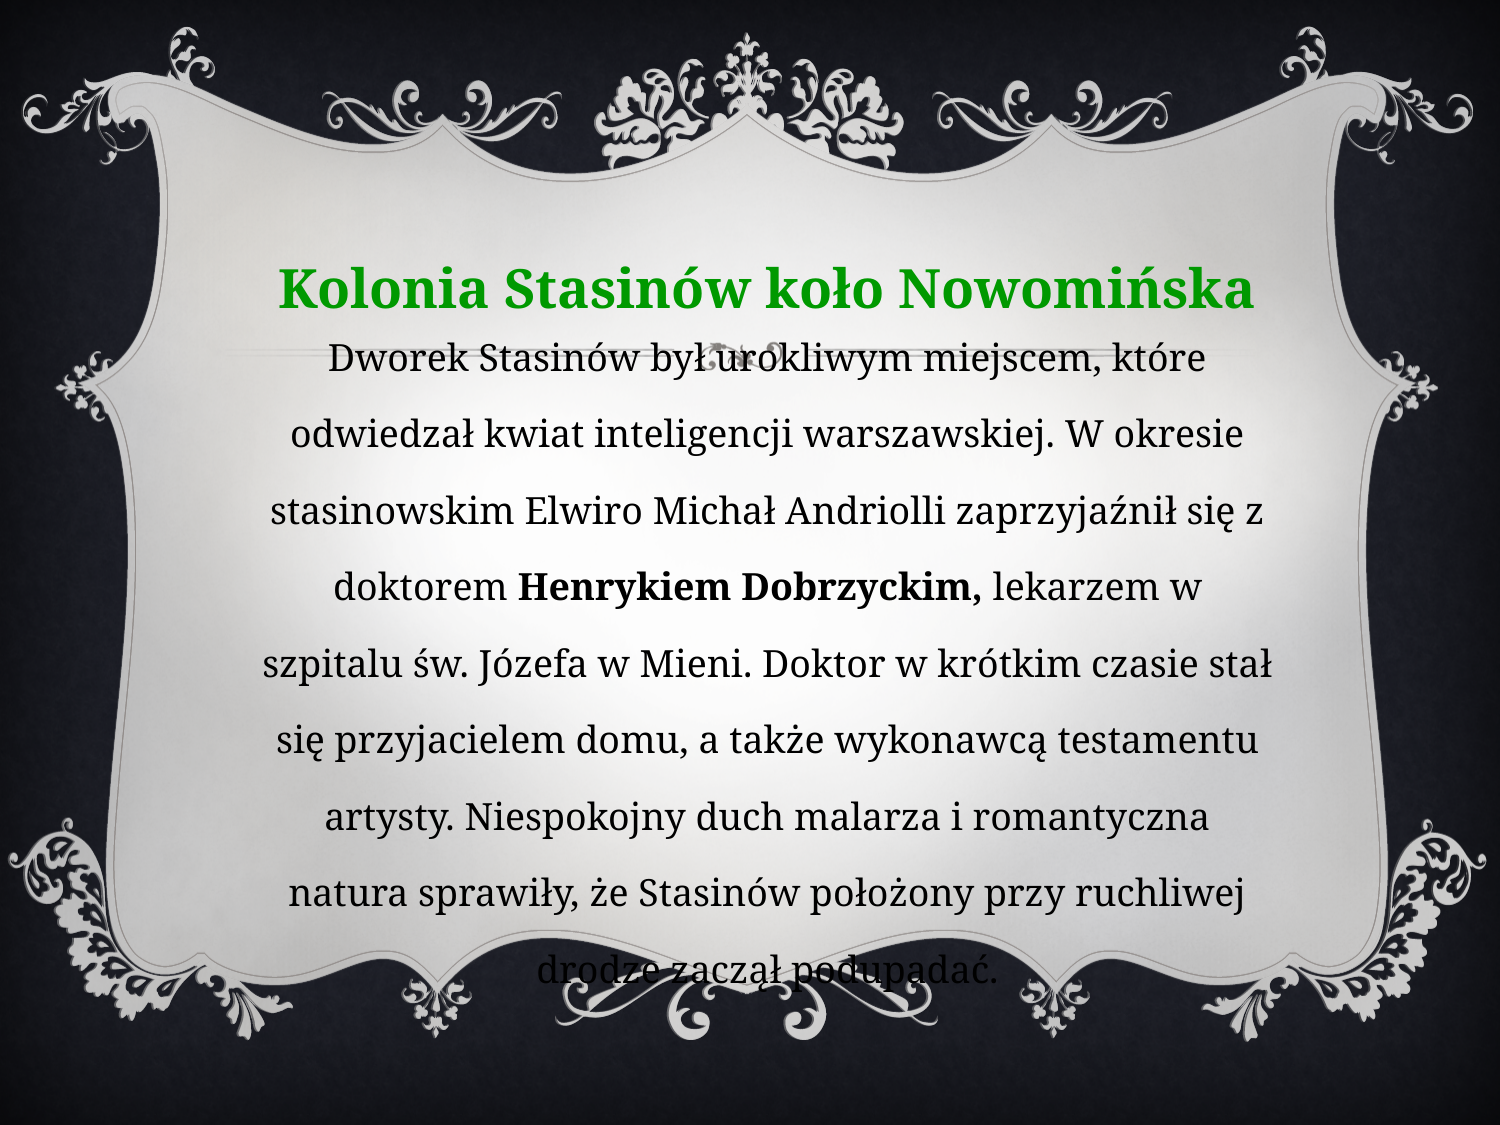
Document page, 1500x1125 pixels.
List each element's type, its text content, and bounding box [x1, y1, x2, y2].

subtitle Dworek Stasinów był urokliwym miejscem, które odwiedzał kwiat inteligencji warszawskiej. W okresie stasinowskim Elwiro Michał Andriolli zaprzyjaźnił się z doktorem Henrykiem Dobrzyckim, lekarzem w szpitalu św. Józefa w Mieni. Doktor w krótkim czasie stał się przyjacielem domu, a także wykonawcą testamentu artysty. Niespokojny duch malarza i romantyczna natura sprawiły, że Stasinów położony przy ruchliwej drodze zaczął podupadać. [225, 399, 1275, 900]
title Kolonia Stasinów koło Nowomińska [225, 212, 1275, 325]
picture [0, 0, 1500, 1125]
